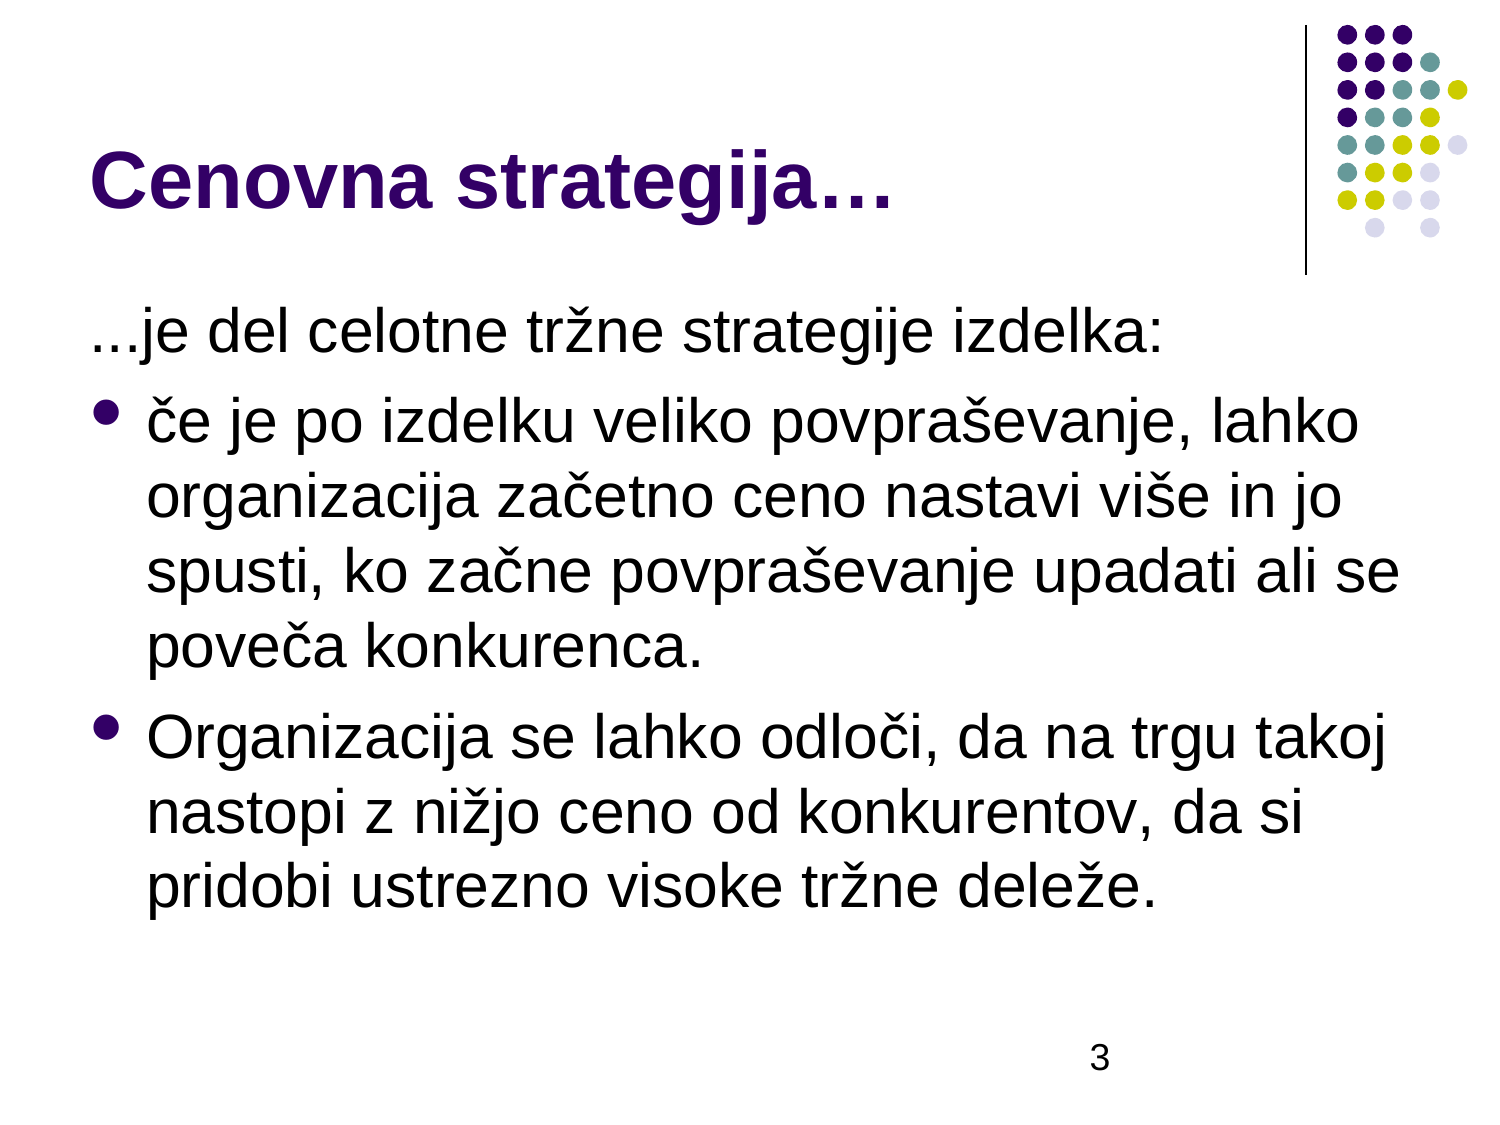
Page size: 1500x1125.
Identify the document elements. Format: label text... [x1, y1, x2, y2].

list ...je del celotne tržne strategije izdelka: če je po izdelku veliko povpraševanje, lahko organizacija začetno ceno nastavi više in jo spusti, ko začne povpraševanje upadati ali se poveča konkurenca. Organizacija se lahko odloči, da na trgu takoj nastopi z nižjo ceno od konkurentov, da si pridobi ustrezno visoke tržne deleže. [75, 282, 1426, 1019]
title Cenovna strategija… [74, 20, 1313, 233]
